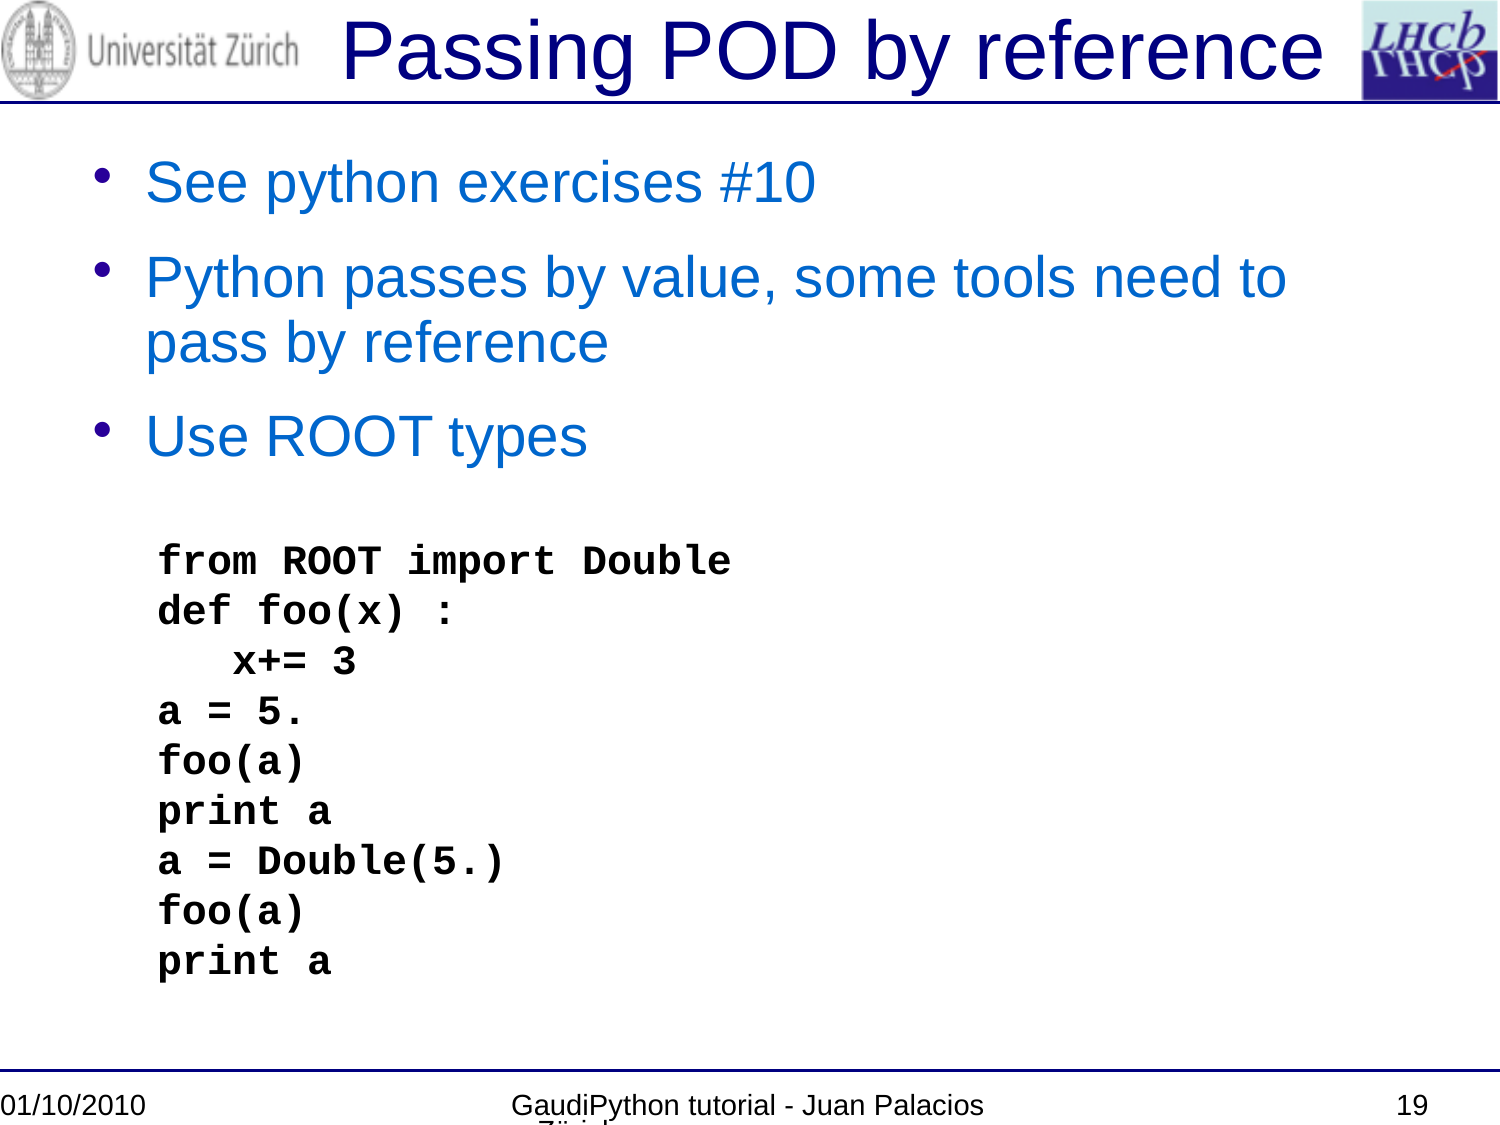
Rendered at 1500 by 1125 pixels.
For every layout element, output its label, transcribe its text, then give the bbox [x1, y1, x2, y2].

text_box from ROOT import Double def foo(x) : x+= 3 a = 5. foo(a) print a a = Double(5.) foo(a) print a [142, 525, 747, 990]
picture [1360, 0, 1500, 101]
list See python exercises #10 Python passes by value, some tools need to pass by reference Use ROOT types [75, 149, 1426, 525]
title Passing POD by reference [306, 4, 1361, 98]
picture [0, 0, 307, 101]
